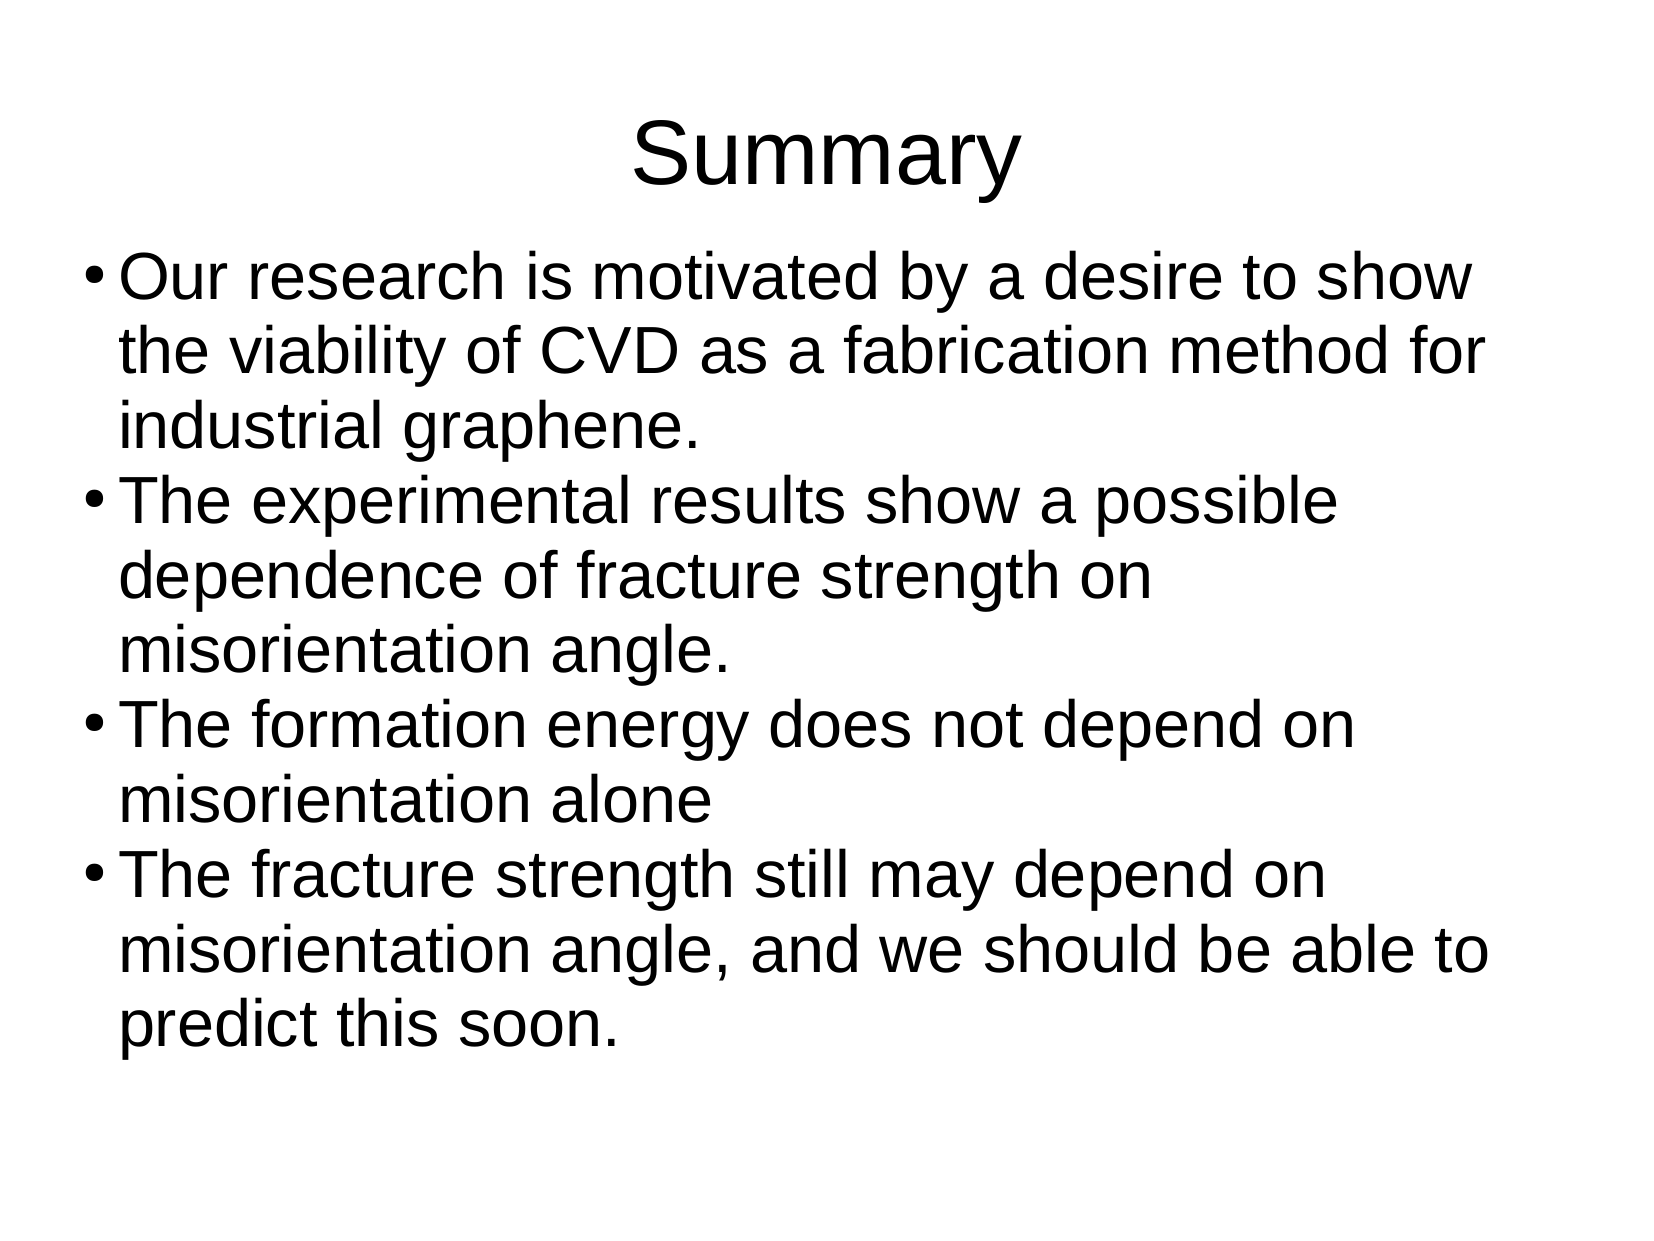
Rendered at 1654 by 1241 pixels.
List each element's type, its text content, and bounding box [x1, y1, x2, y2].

title Summary [82, 49, 1571, 238]
subtitle Our research is motivated by a desire to show the viability of CVD as a fabrication method for industrial graphene. The experimental results show a possible dependence of fracture strength on misorientation angle. The formation energy does not depend on misorientation alone The fracture strength still may depend on misorientation angle, and we should be able to predict this soon. [82, 238, 1571, 1062]
